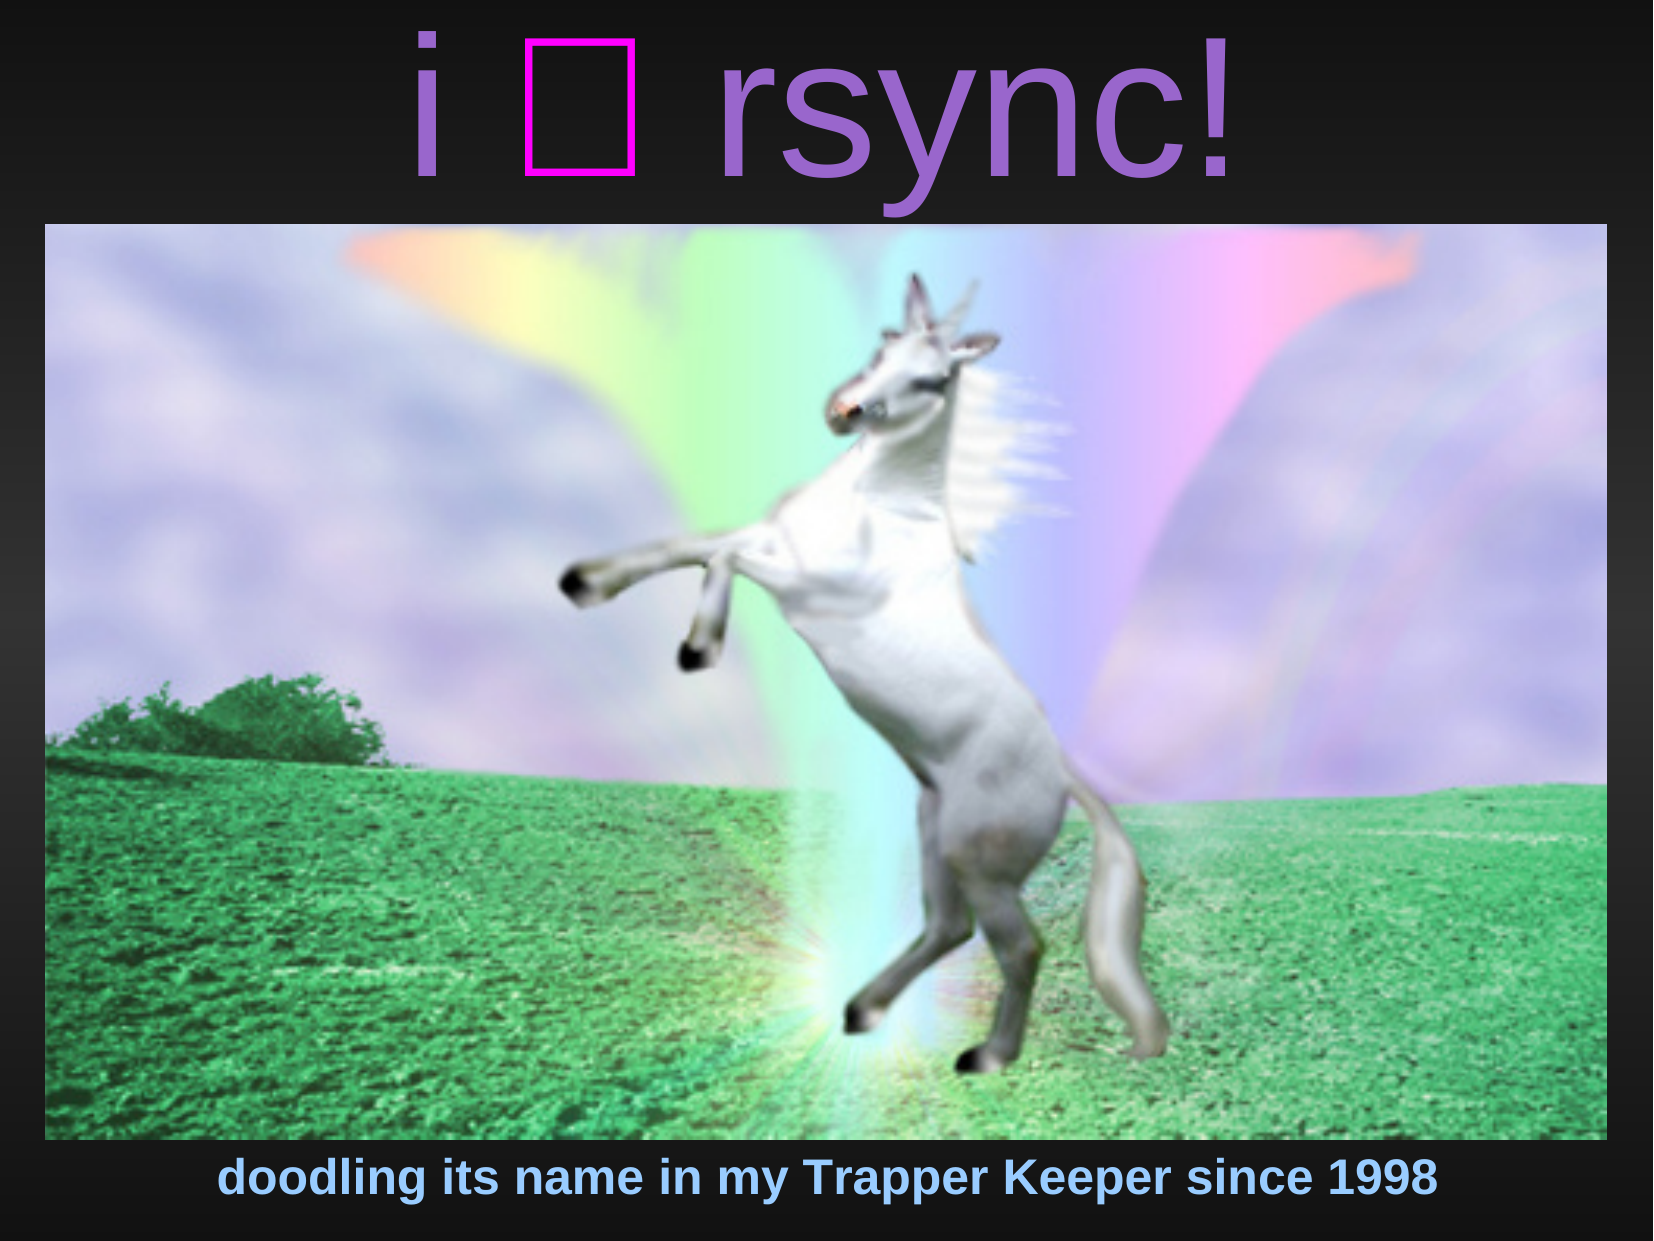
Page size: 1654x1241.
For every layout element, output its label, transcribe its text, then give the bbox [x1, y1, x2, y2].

title doodling its name in my Trapper Keeper since 1998 [3, 1125, 1653, 1231]
list [147, 325, 1506, 1046]
title i 💖 rsync! [0, 0, 1651, 226]
picture [45, 226, 1607, 1125]
